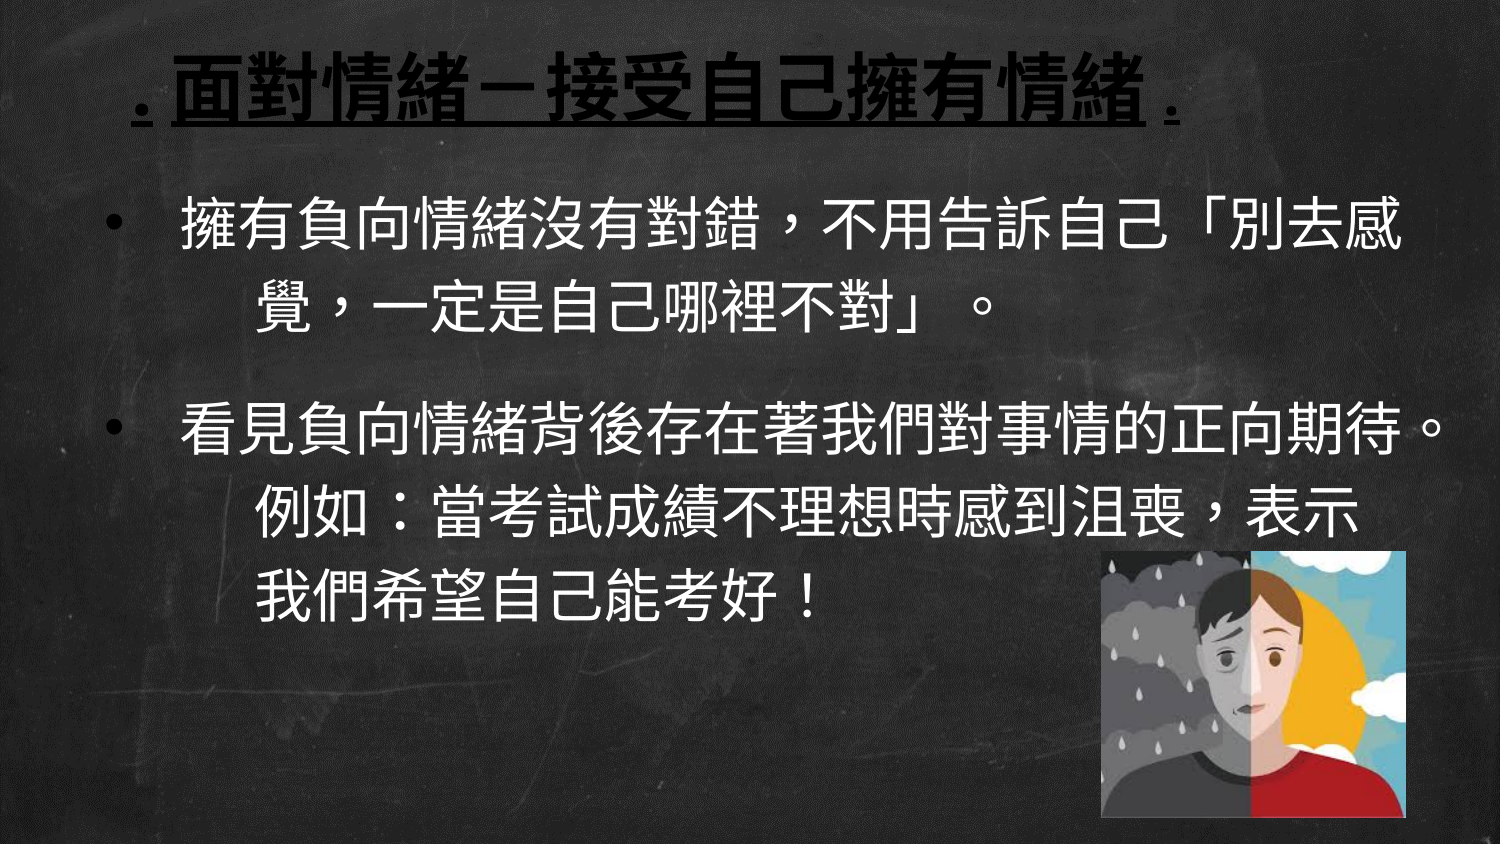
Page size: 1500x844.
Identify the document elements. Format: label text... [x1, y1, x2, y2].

text_box 擁有負向情緒沒有對錯，不用告訴自己「別去感覺，一定是自己哪裡不對」。 看見負向情緒背後存在著我們對事情的正向期待。例如：當考試成績不理想時感到沮喪，表示我們希望自己能考好！ [75, 165, 1426, 746]
picture [1101, 551, 1406, 818]
text_box .面對情緒－接受自己擁有情緒. [116, 33, 1171, 140]
